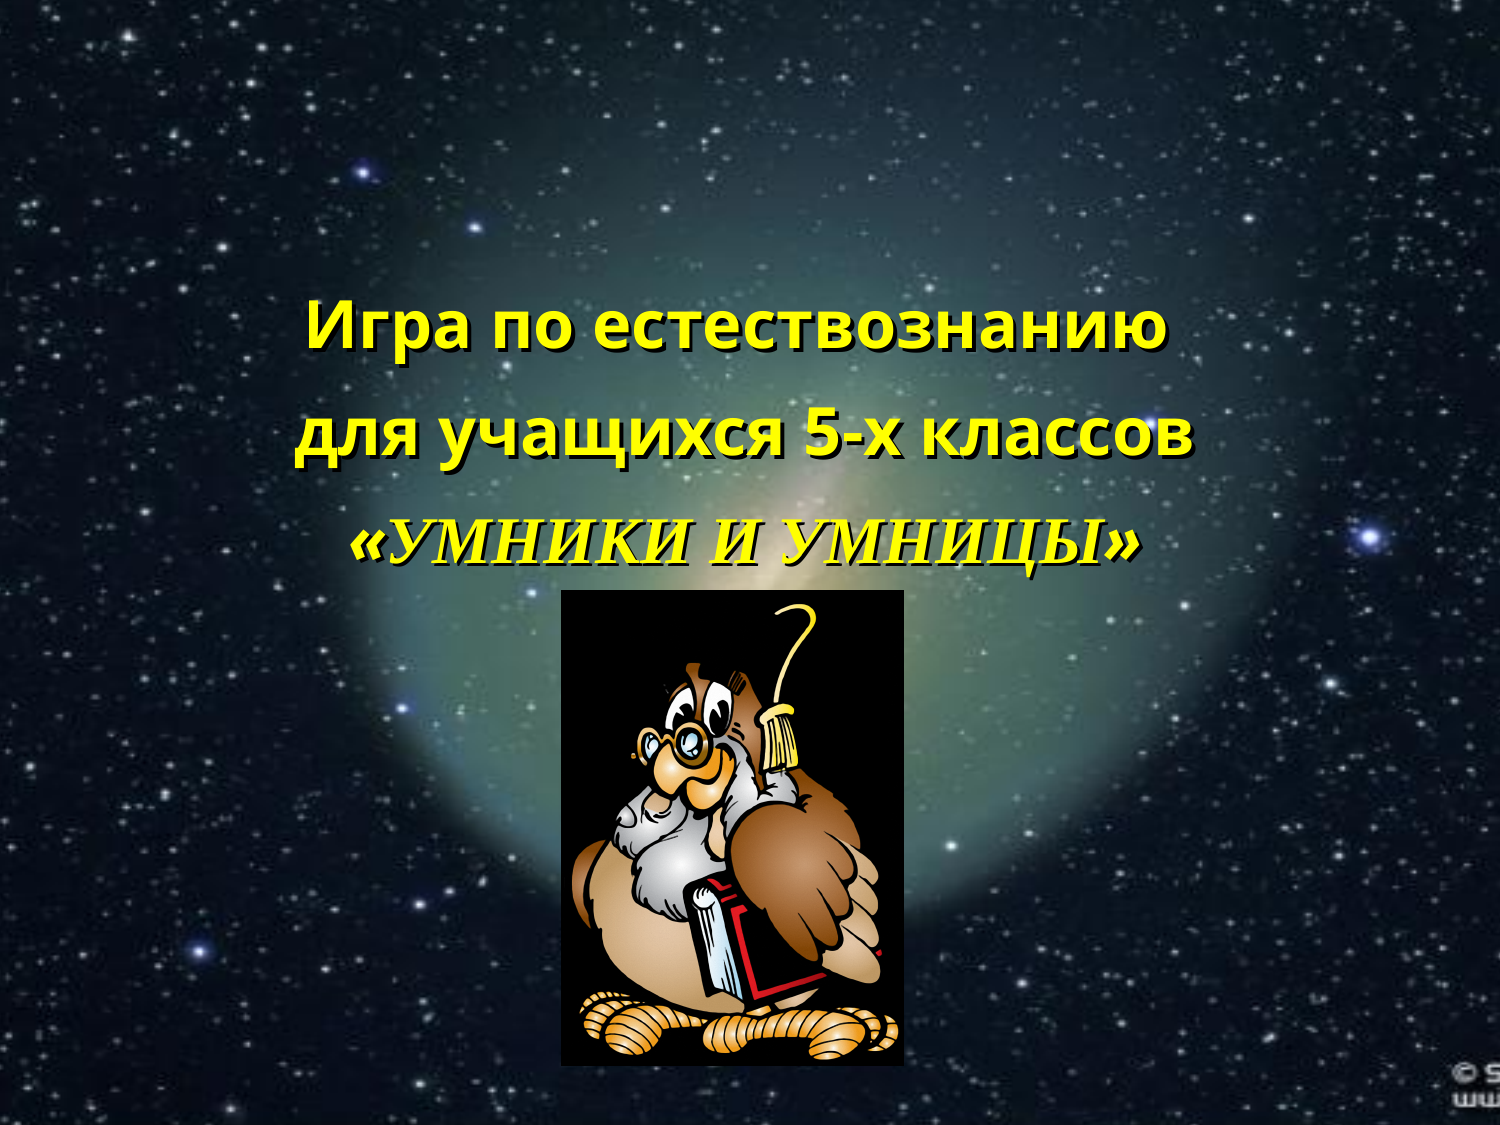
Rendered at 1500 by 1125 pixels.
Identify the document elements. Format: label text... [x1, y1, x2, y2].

list Игра по естествознанию для учащихся 5-х классов «УМНИКИ И УМНИЦЫ» [70, 269, 1421, 1012]
picture [0, 0, 1500, 1125]
